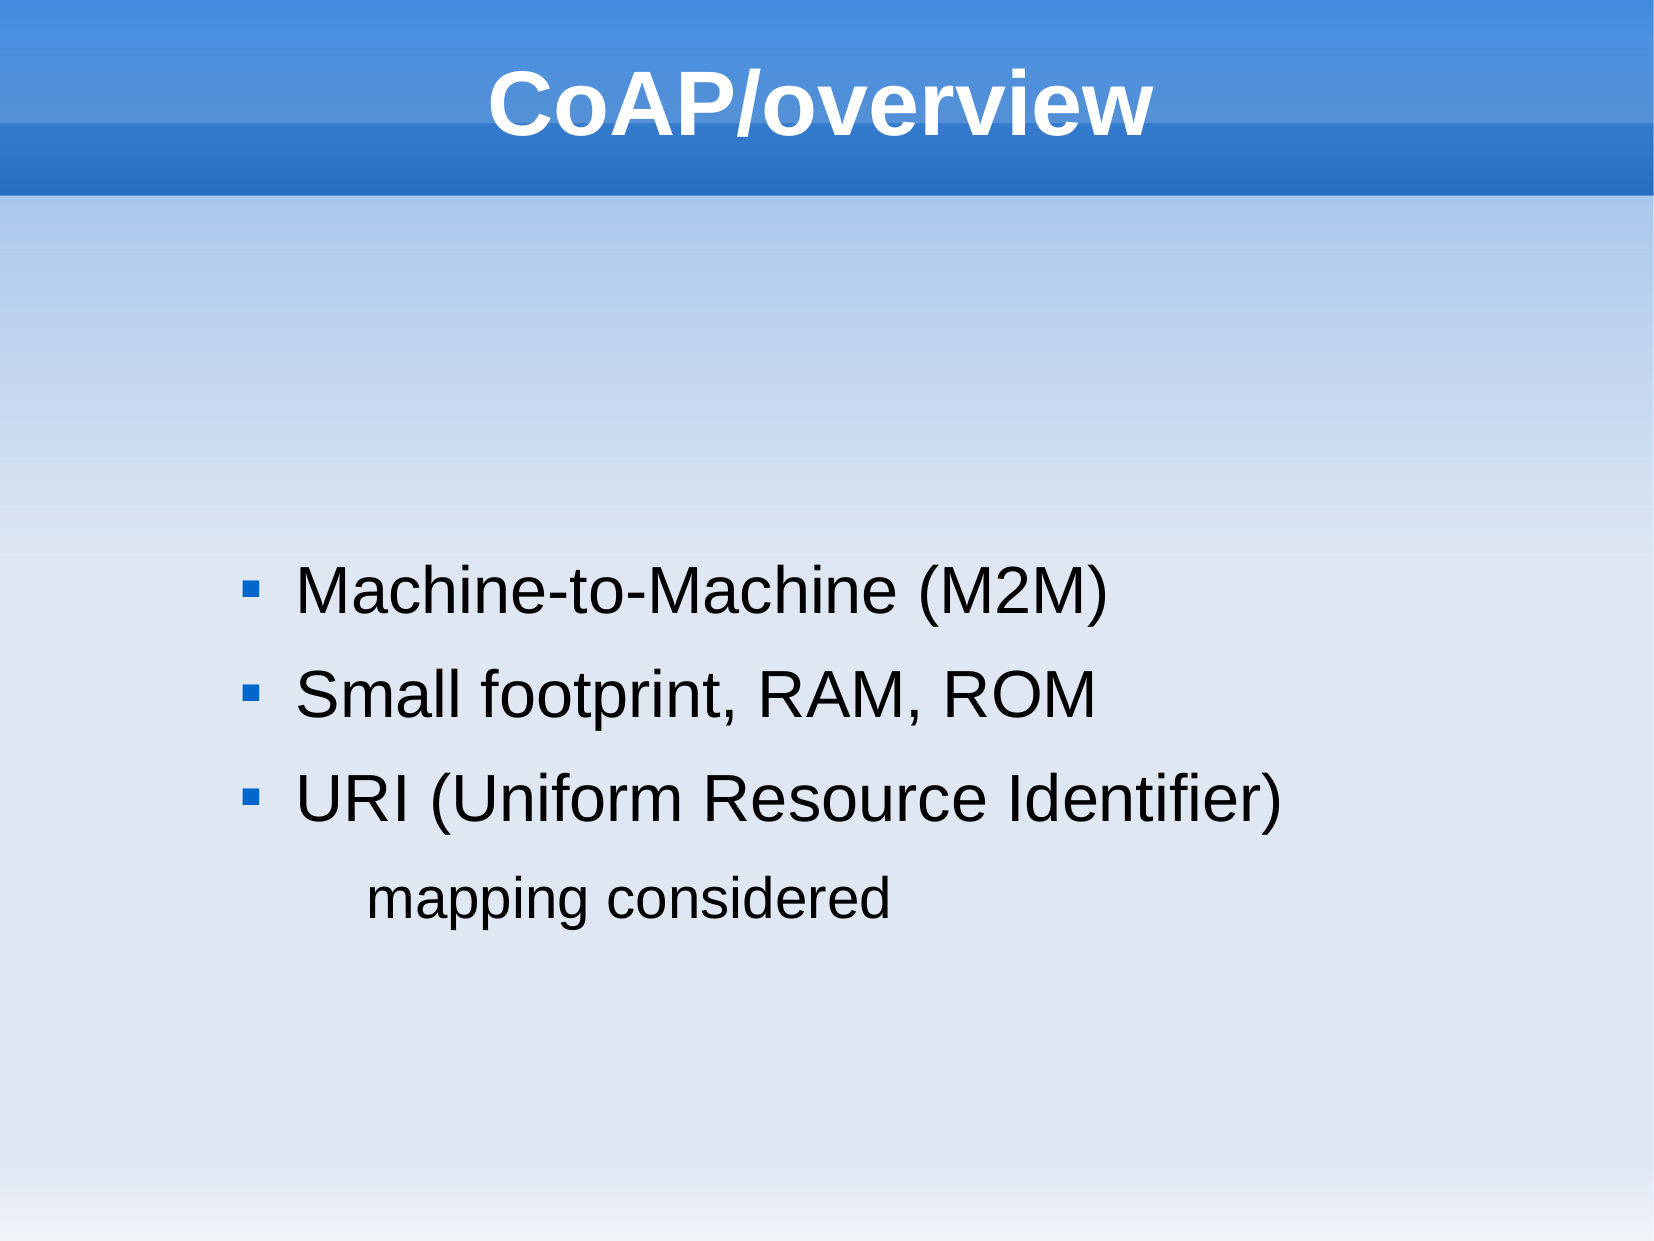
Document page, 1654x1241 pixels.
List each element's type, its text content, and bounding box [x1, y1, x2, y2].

title CoAP/overview [76, 0, 1565, 208]
picture [0, 0, 1654, 1241]
list Machine-to-Machine (M2M) Small footprint, RAM, ROM URI (Uniform Resource Identifier) mapping considered [225, 343, 1654, 1163]
